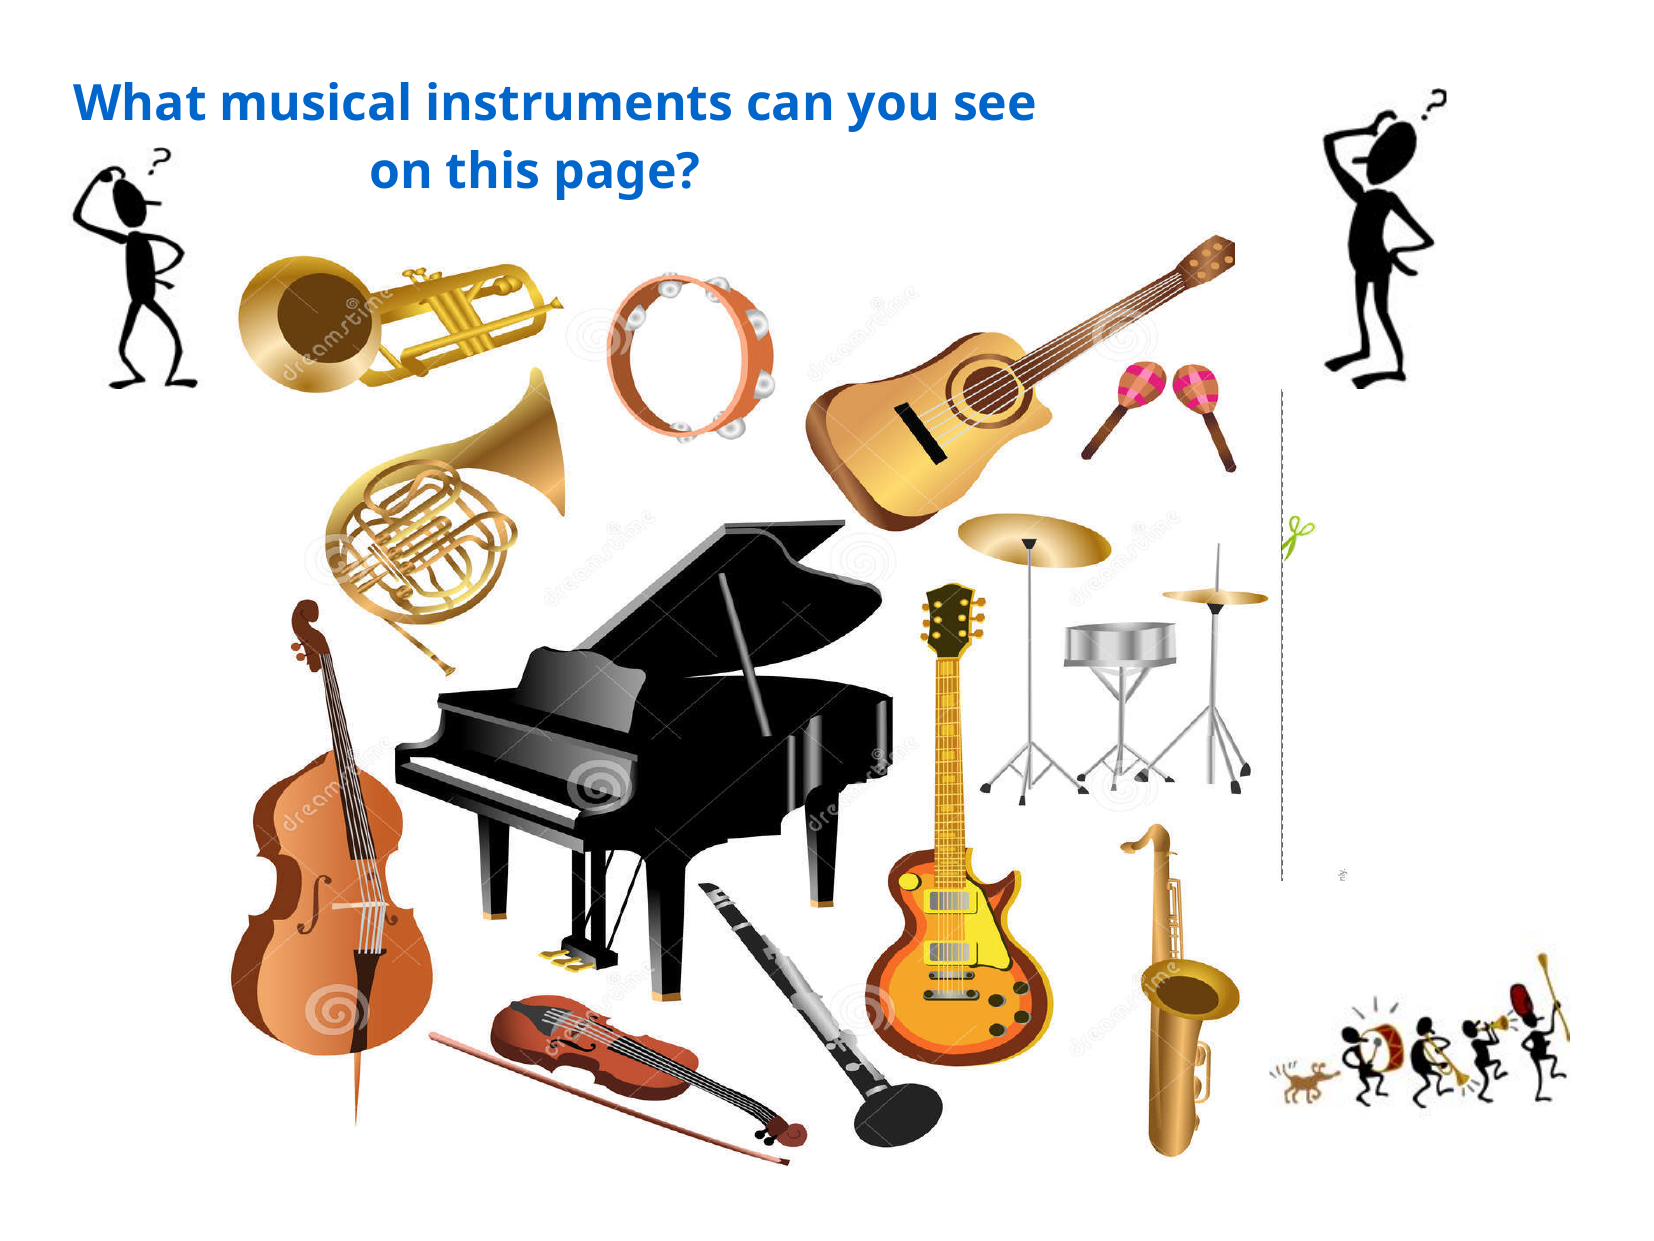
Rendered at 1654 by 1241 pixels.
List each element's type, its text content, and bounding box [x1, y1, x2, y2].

text_box What musical instruments can you see on this page? [59, 59, 1595, 191]
picture [0, 88, 1570, 1182]
